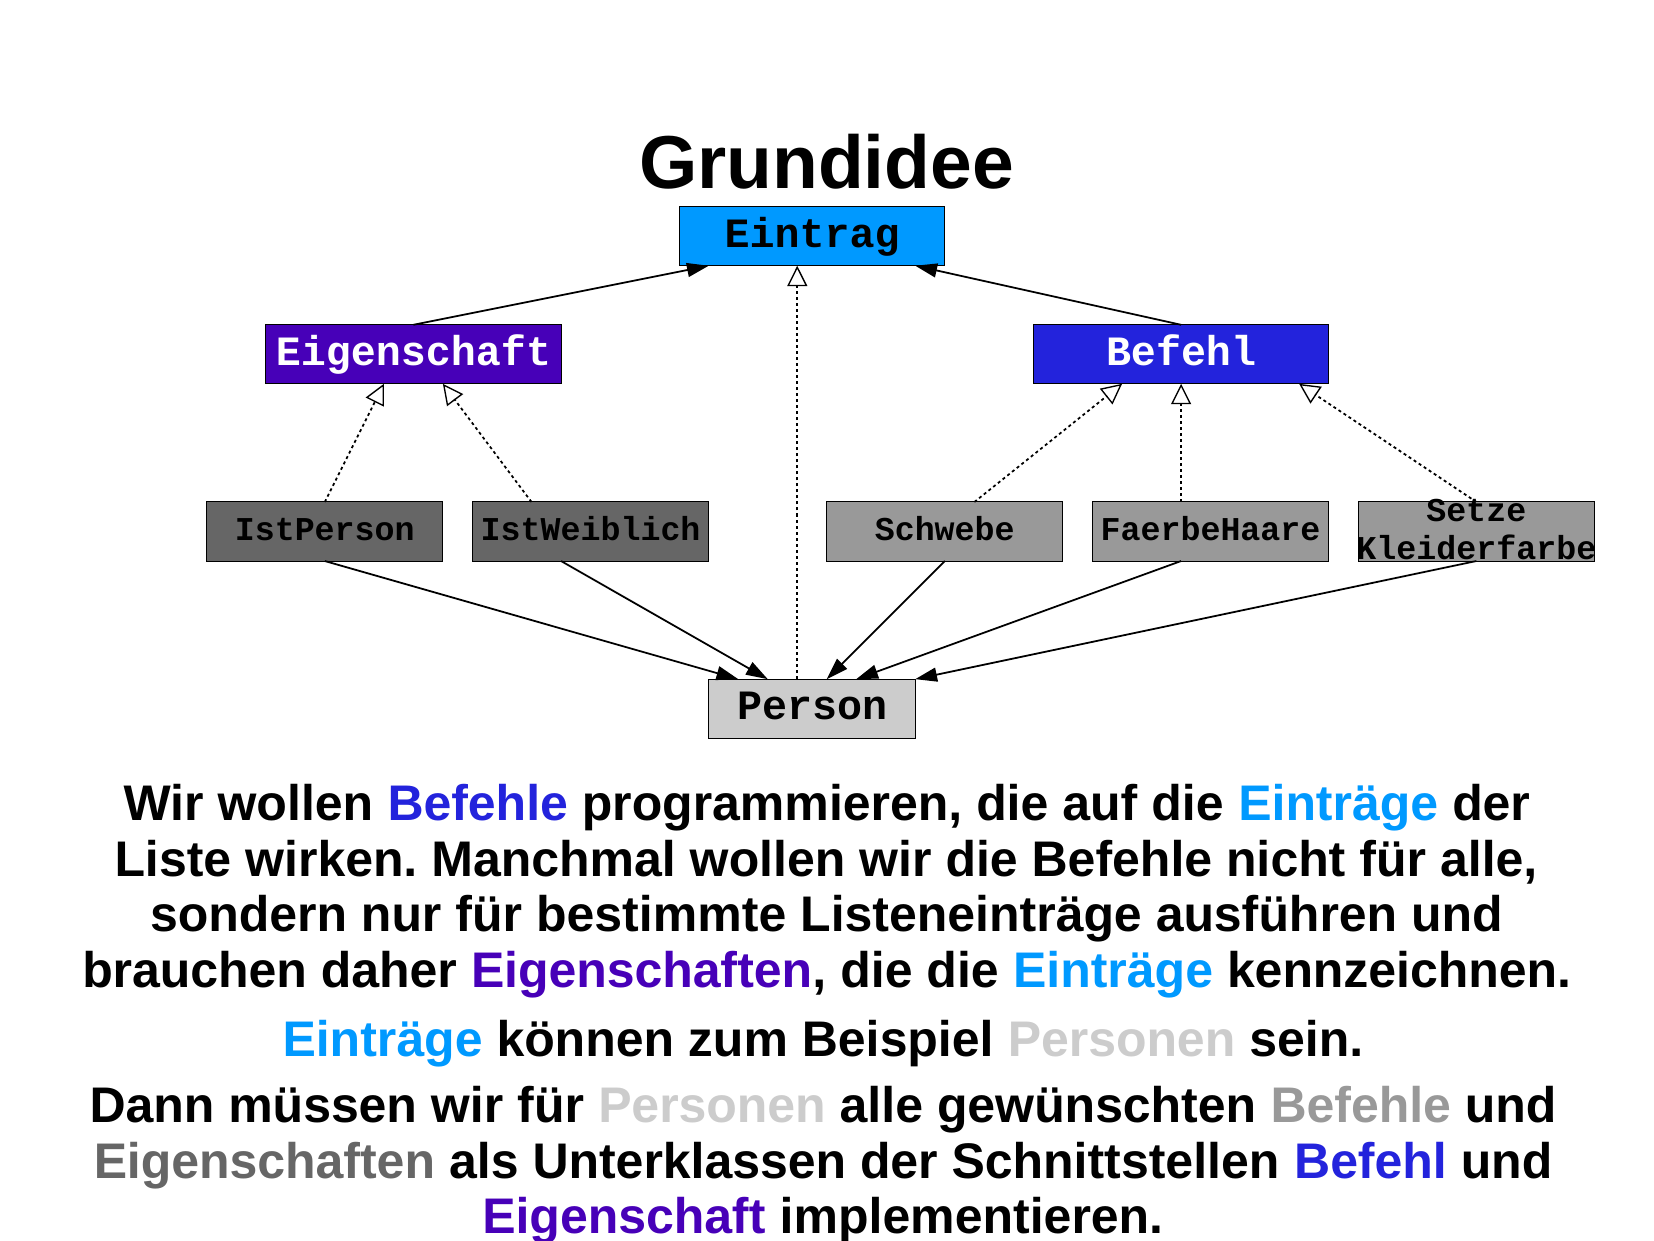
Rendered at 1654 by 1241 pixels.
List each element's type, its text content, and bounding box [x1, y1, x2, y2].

text_box Dann müssen wir für Personen alle gewünschten Befehle und Eigenschaften als Unterklassen der Schnittstellen Befehl und Eigenschaft implementieren. [55, 1069, 1591, 1241]
text_box Wir wollen Befehle programmieren, die auf die Einträge der Liste wirken. Manchmal wollen wir die Befehle nicht für alle, sondern nur für bestimmte Listeneinträge ausführen und brauchen daher Eigenschaften, die die Einträge kennzeichnen. [59, 767, 1595, 1011]
text_box Befehl [1033, 324, 1329, 384]
text_box FaerbeHaare [1092, 501, 1329, 562]
text_box Schwebe [826, 501, 1063, 562]
text_box Person [708, 679, 916, 739]
text_box IstWeiblich [472, 501, 709, 562]
text_box IstPerson [206, 501, 443, 562]
title Grundidee [88, 0, 1565, 429]
text_box Eigenschaft [265, 324, 562, 384]
text_box Setze Kleiderfarbe [1358, 501, 1595, 562]
text_box Einträge können zum Beispiel Personen sein. [55, 1004, 1591, 1069]
text_box Eintrag [679, 206, 945, 266]
